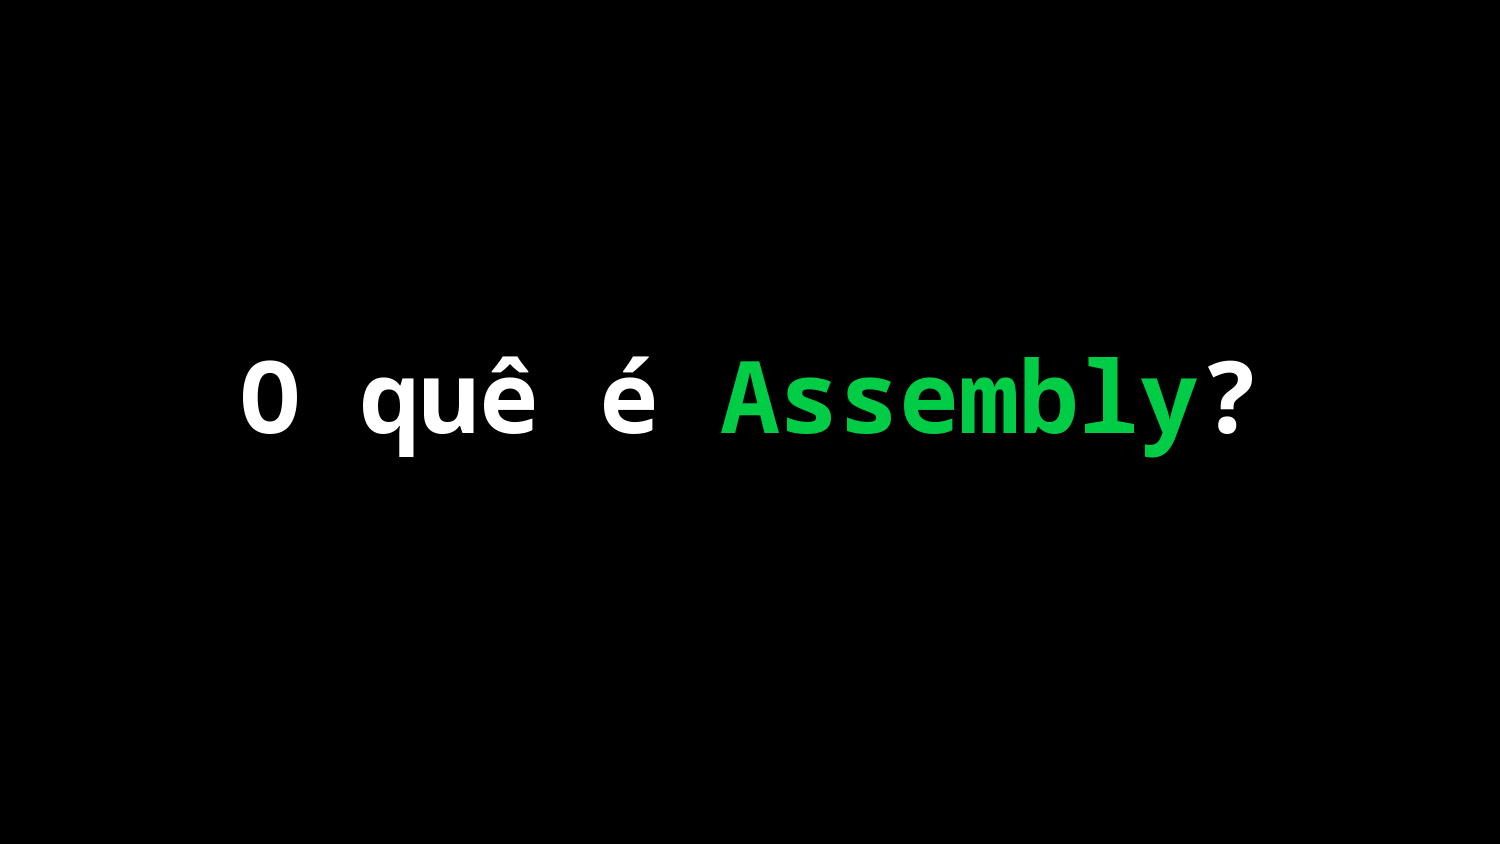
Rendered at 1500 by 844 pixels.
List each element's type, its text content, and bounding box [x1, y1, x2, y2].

title O quê é Assembly? [51, 374, 1449, 469]
